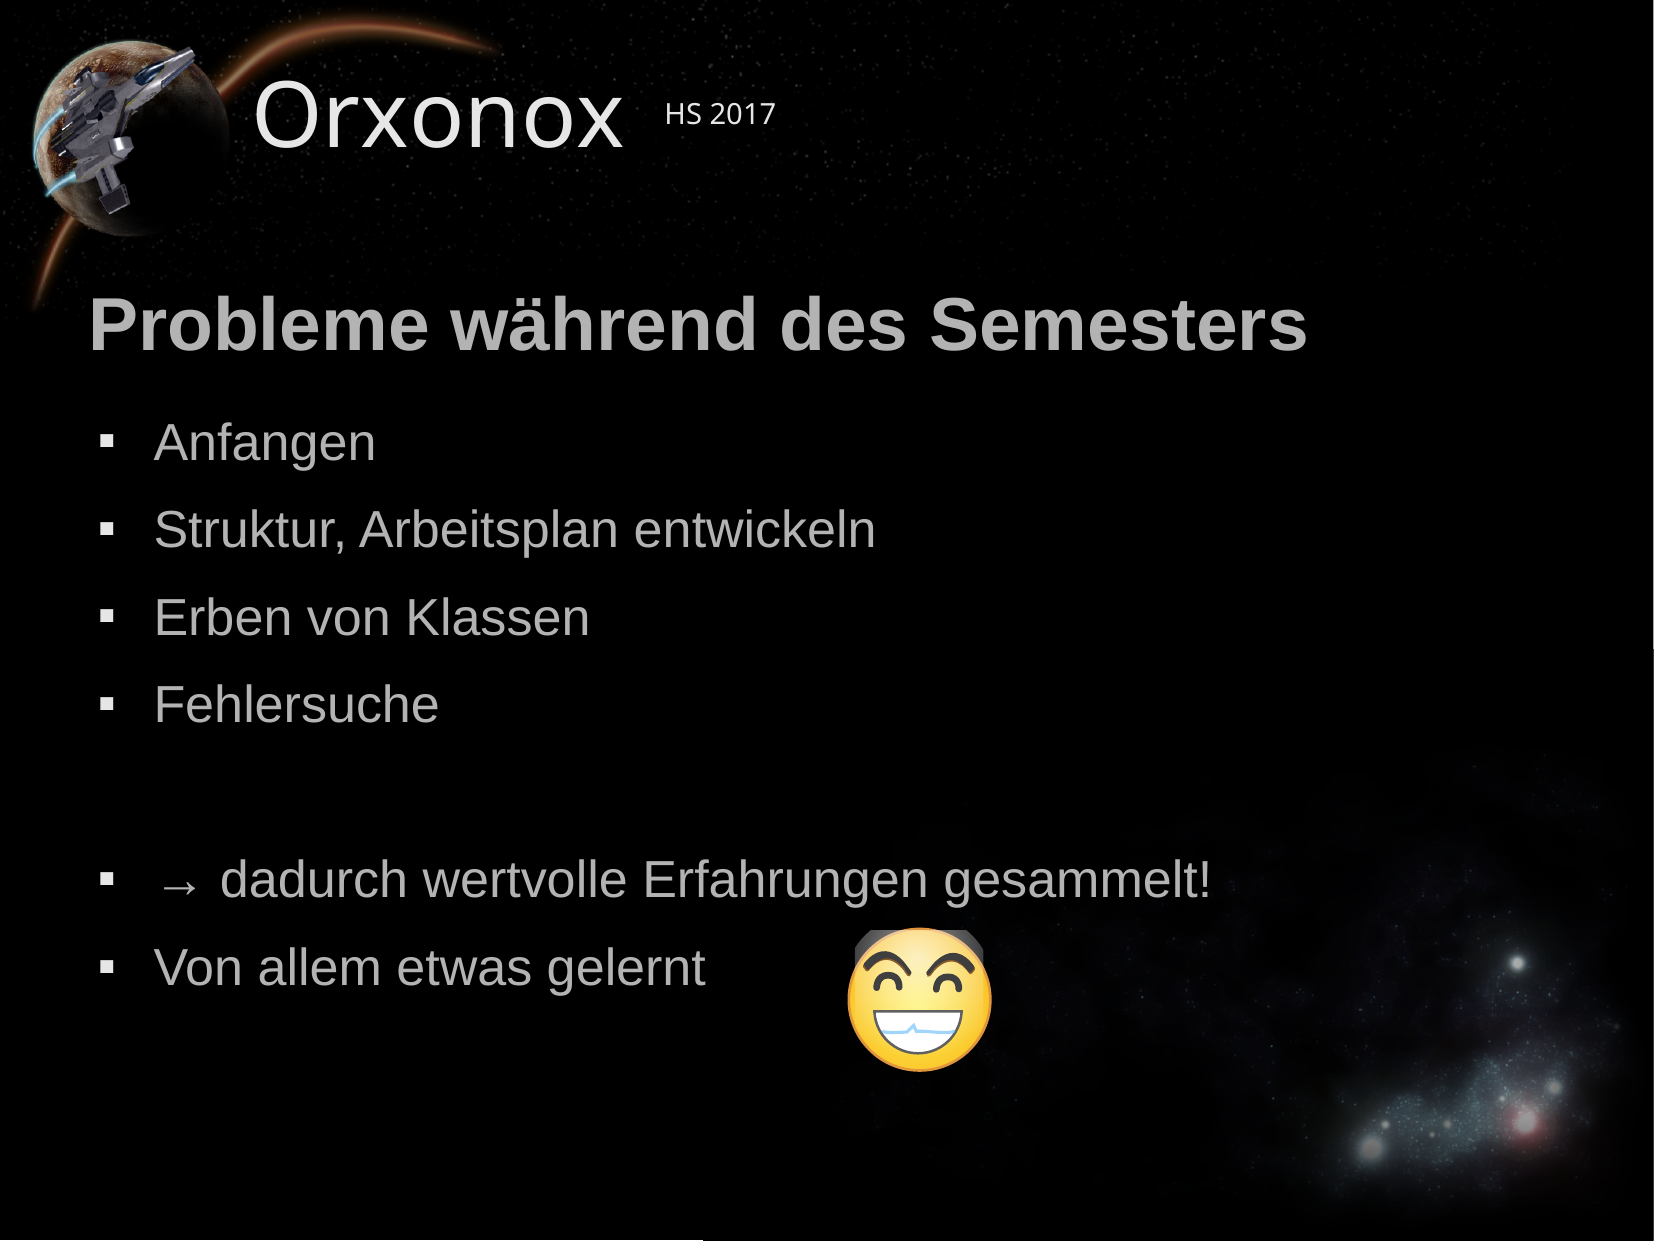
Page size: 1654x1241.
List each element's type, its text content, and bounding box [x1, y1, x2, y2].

picture [703, 649, 1654, 1241]
title Probleme während des Semesters [88, 265, 1577, 384]
picture [0, 0, 1607, 443]
list Anfangen Struktur, Arbeitsplan entwickeln Erben von Klassen Fehlersuche → dadurch wertvolle Erfahrungen gesammelt! Von allem etwas gelernt [82, 413, 1571, 1133]
picture [835, 915, 1004, 1085]
